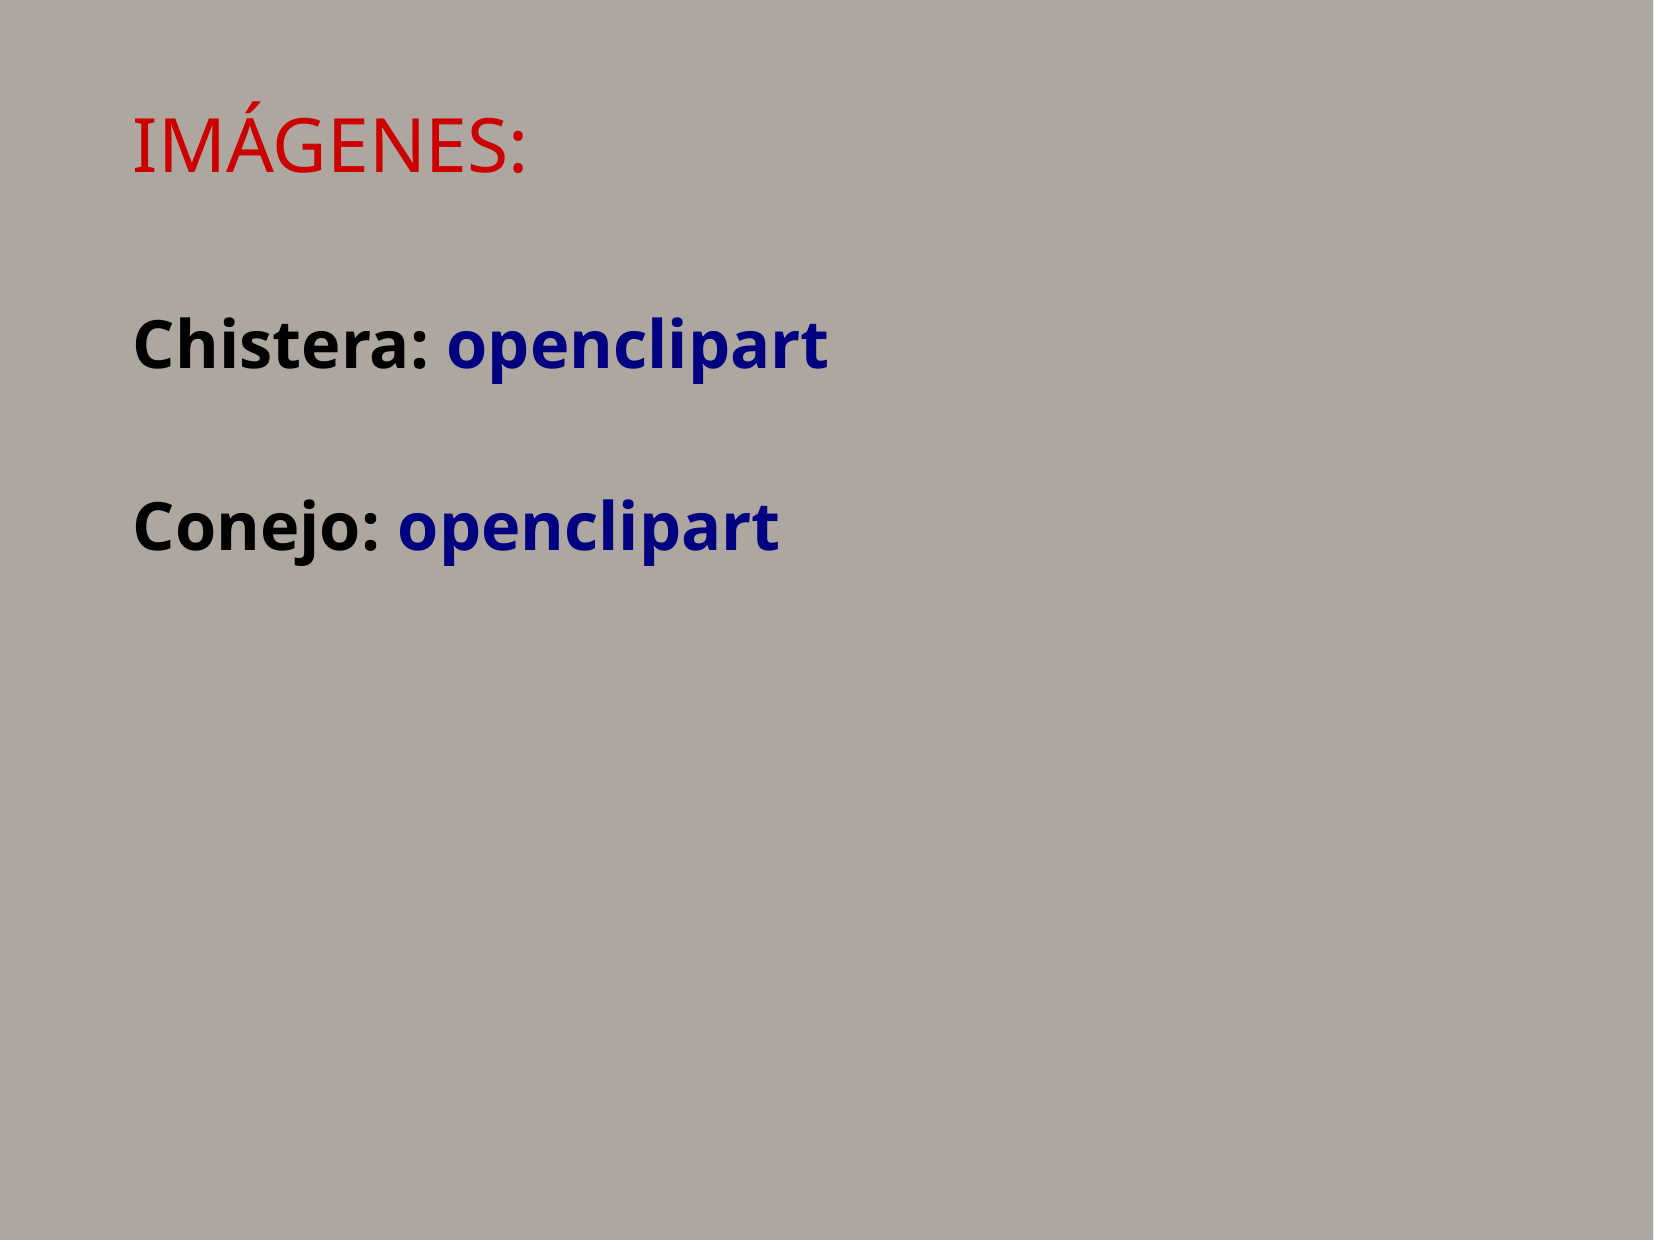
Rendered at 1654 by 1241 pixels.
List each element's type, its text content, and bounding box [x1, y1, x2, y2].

text_box IMÁGENES: [118, 84, 1193, 183]
text_box Chistera: openclipart Conejo: openclipart [118, 290, 1323, 546]
